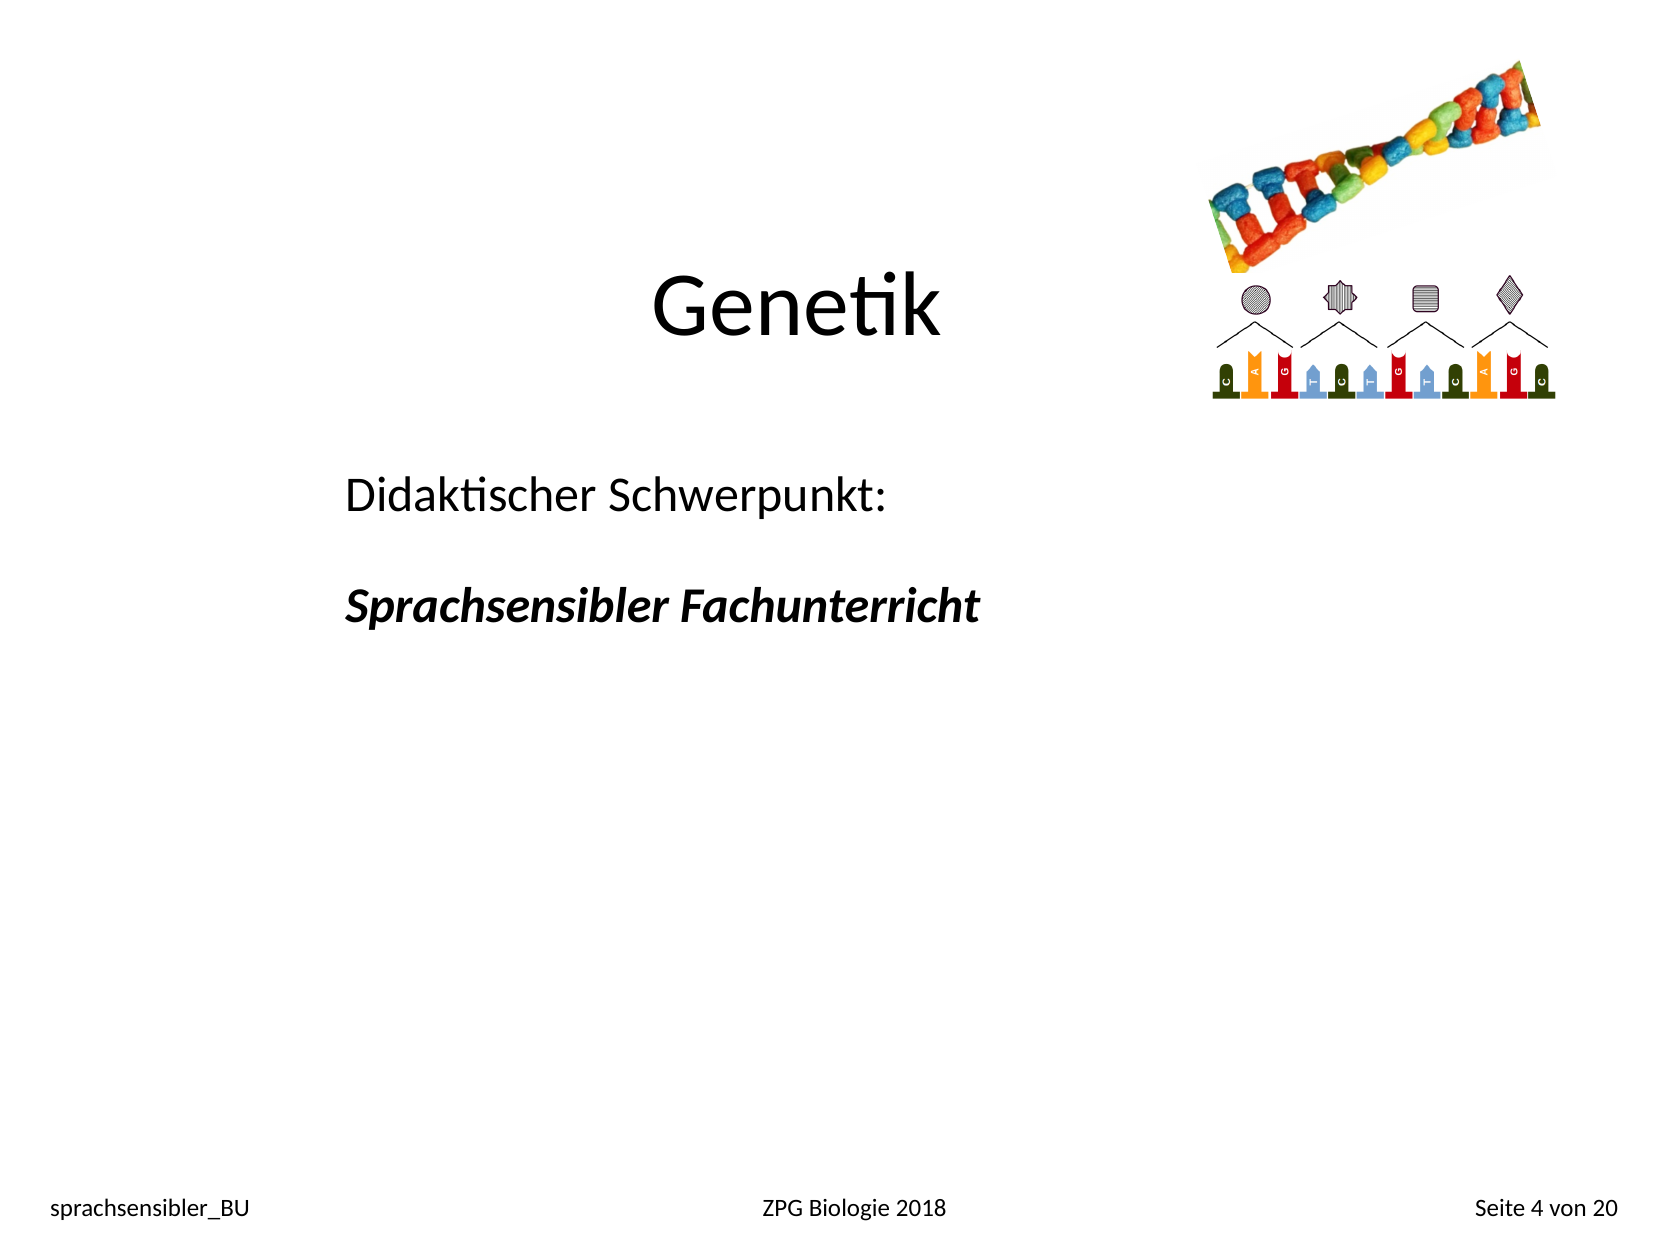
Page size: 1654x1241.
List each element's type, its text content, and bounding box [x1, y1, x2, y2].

picture [1196, 58, 1559, 402]
title Genetik [507, 224, 1087, 379]
text_box sprachsensibler_BU ZPG Biologie 2018 Seite 4 von 20 [35, 1185, 1654, 1229]
text_box Didaktischer Schwerpunkt: Sprachsensibler Fachunterricht [330, 455, 1229, 640]
